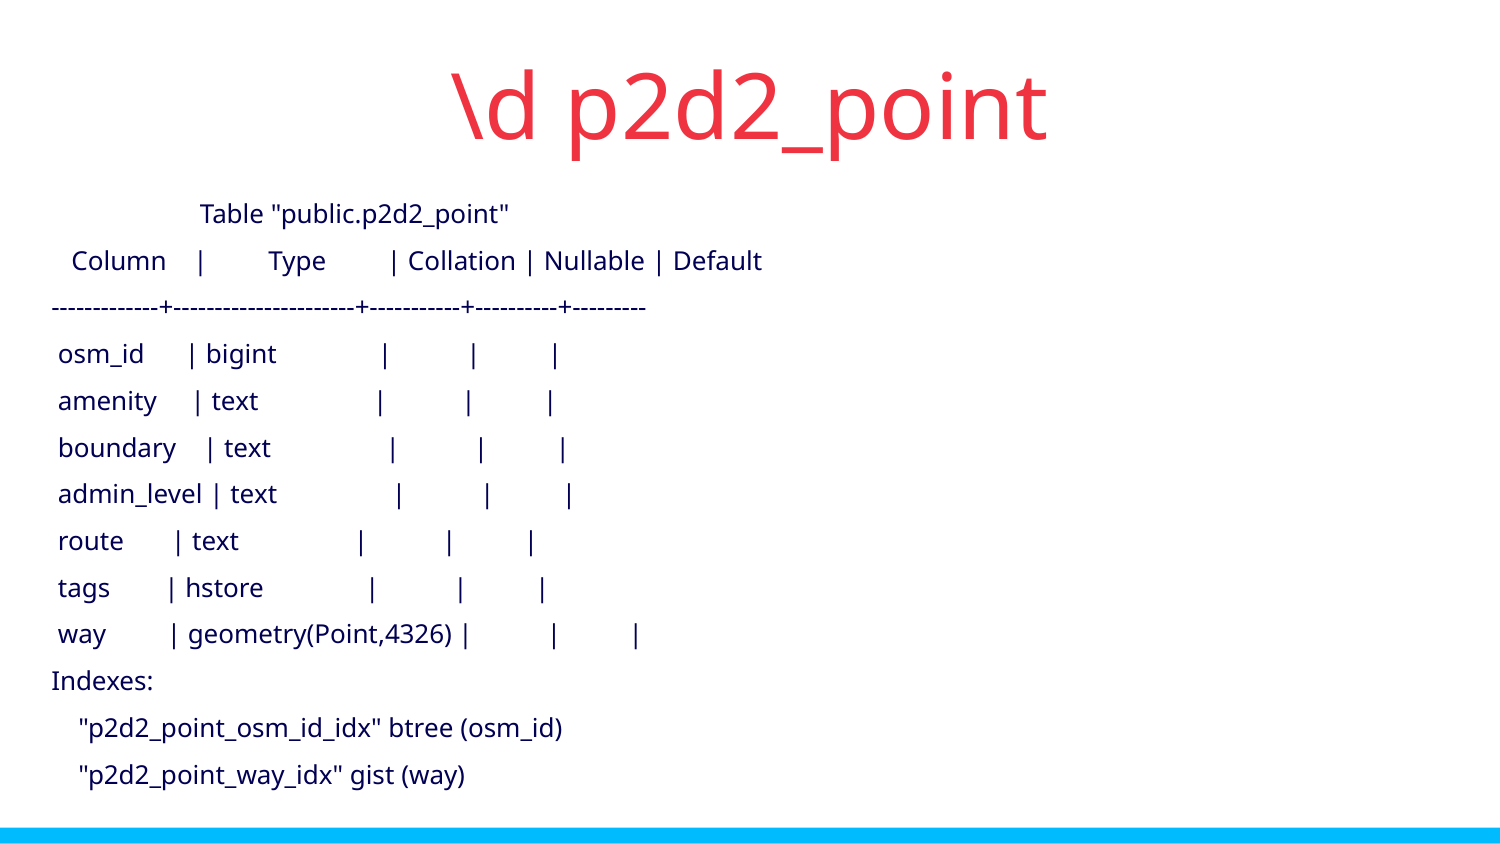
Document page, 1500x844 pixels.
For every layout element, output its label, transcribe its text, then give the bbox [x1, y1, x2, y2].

list Table "public.p2d2_point" Column | Type | Collation | Nullable | Default -------------+----------------------+-----------+----------+--------- osm_id | bigint | | | amenity | text | | | boundary | text | | | admin_level | text | | | route | text | | | tags | hstore | | | way | geometry(Point,4326) | | | Indexes: "p2d2_point_osm_id_idx" btree (osm_id) "p2d2_point_way_idx" gist (way) [23, 195, 1477, 804]
title \d p2d2_point [75, 33, 1425, 175]
